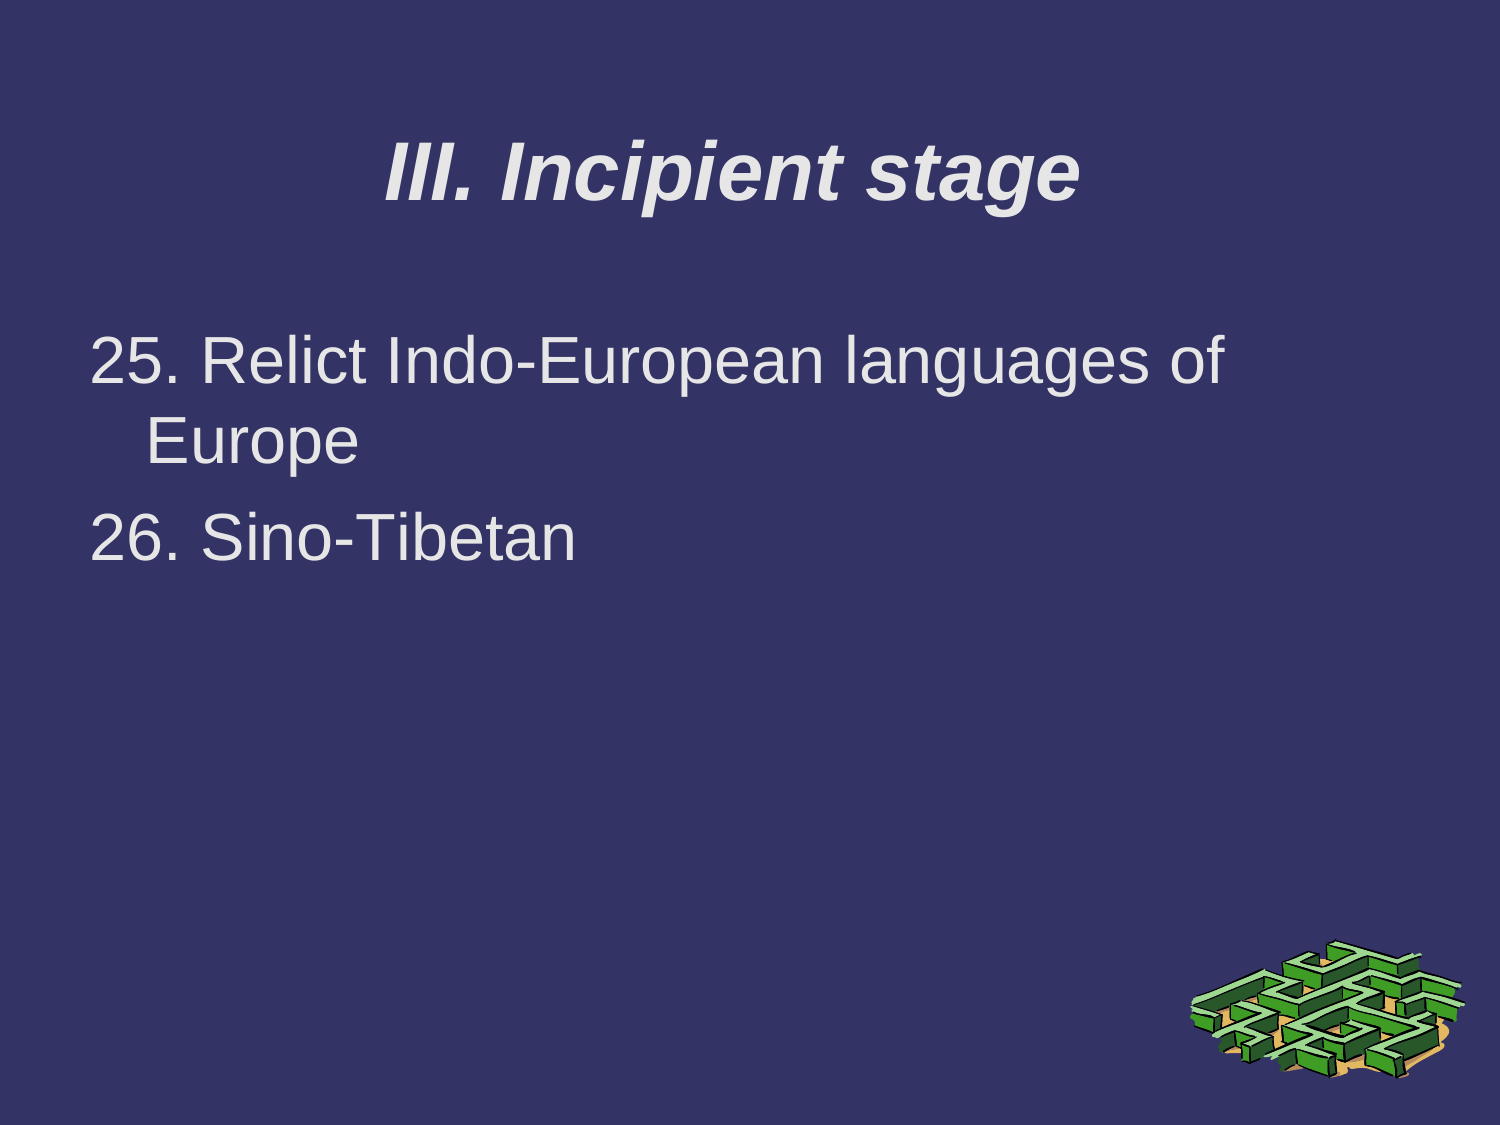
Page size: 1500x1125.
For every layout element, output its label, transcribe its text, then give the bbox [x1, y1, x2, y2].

list 25. Relict Indo-European languages of Europe 26. Sino-Tibetan [74, 309, 1417, 994]
title III. Incipient stage [66, 37, 1342, 225]
